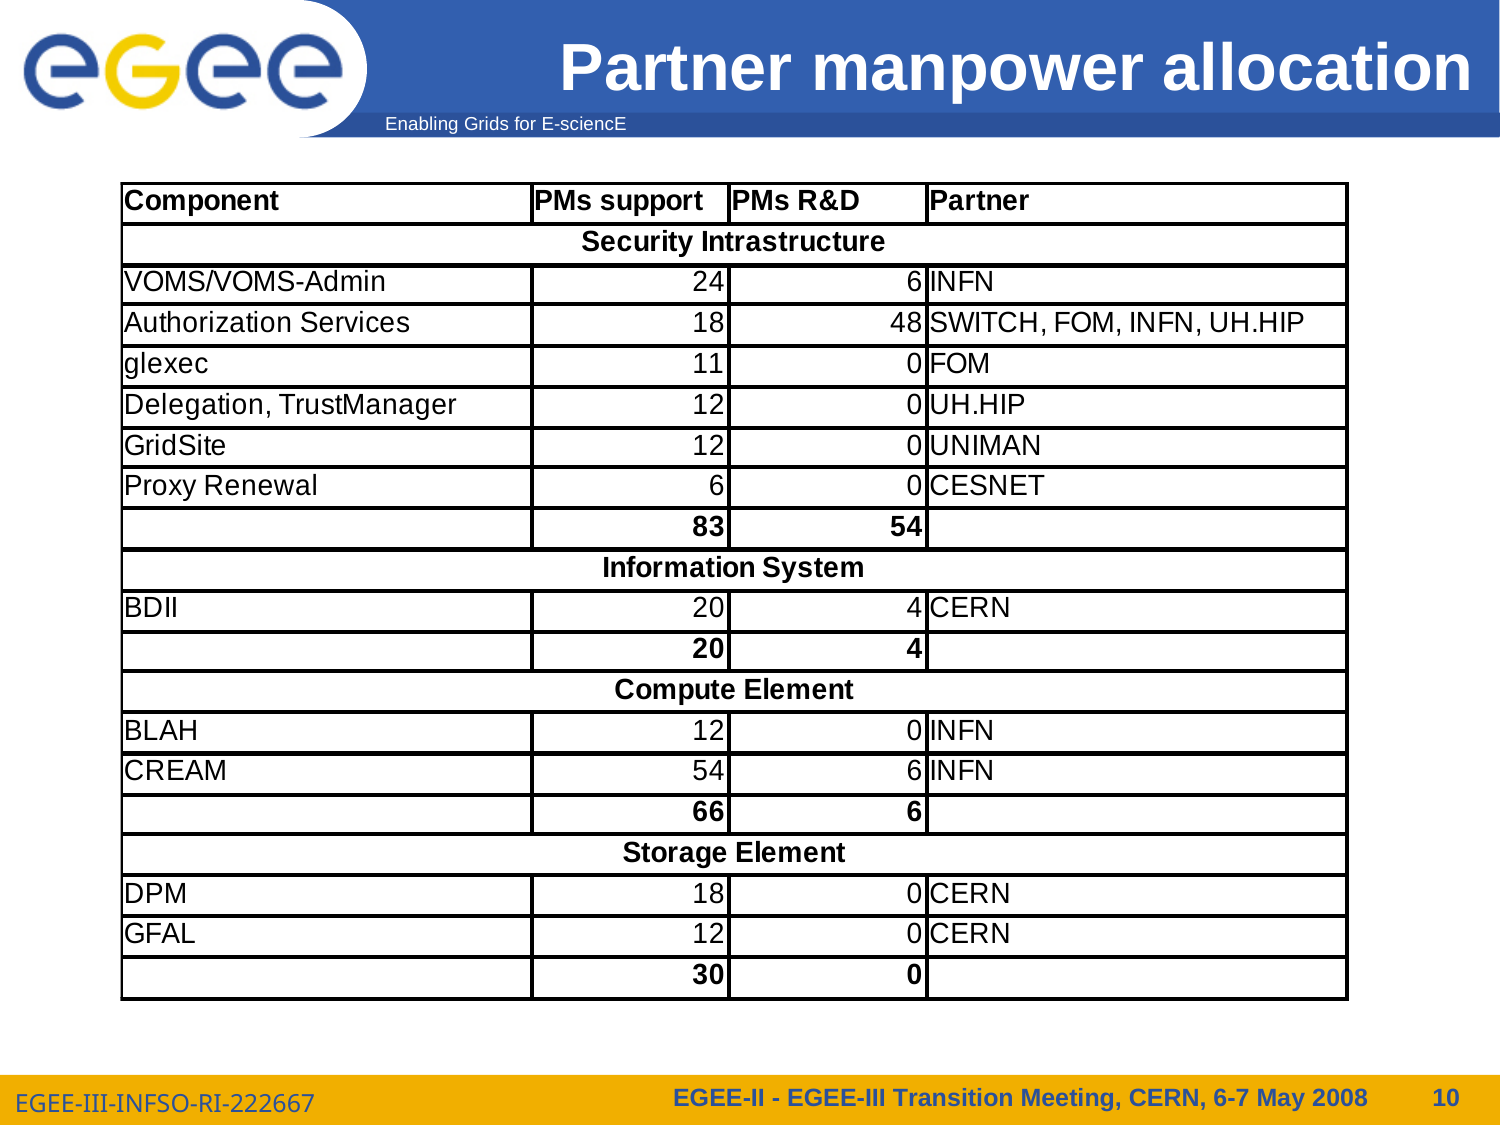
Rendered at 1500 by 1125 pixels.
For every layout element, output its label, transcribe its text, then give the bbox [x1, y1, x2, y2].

picture [18, 30, 349, 112]
chart [120, 182, 1351, 1002]
title Partner manpower allocation [369, 0, 1475, 148]
